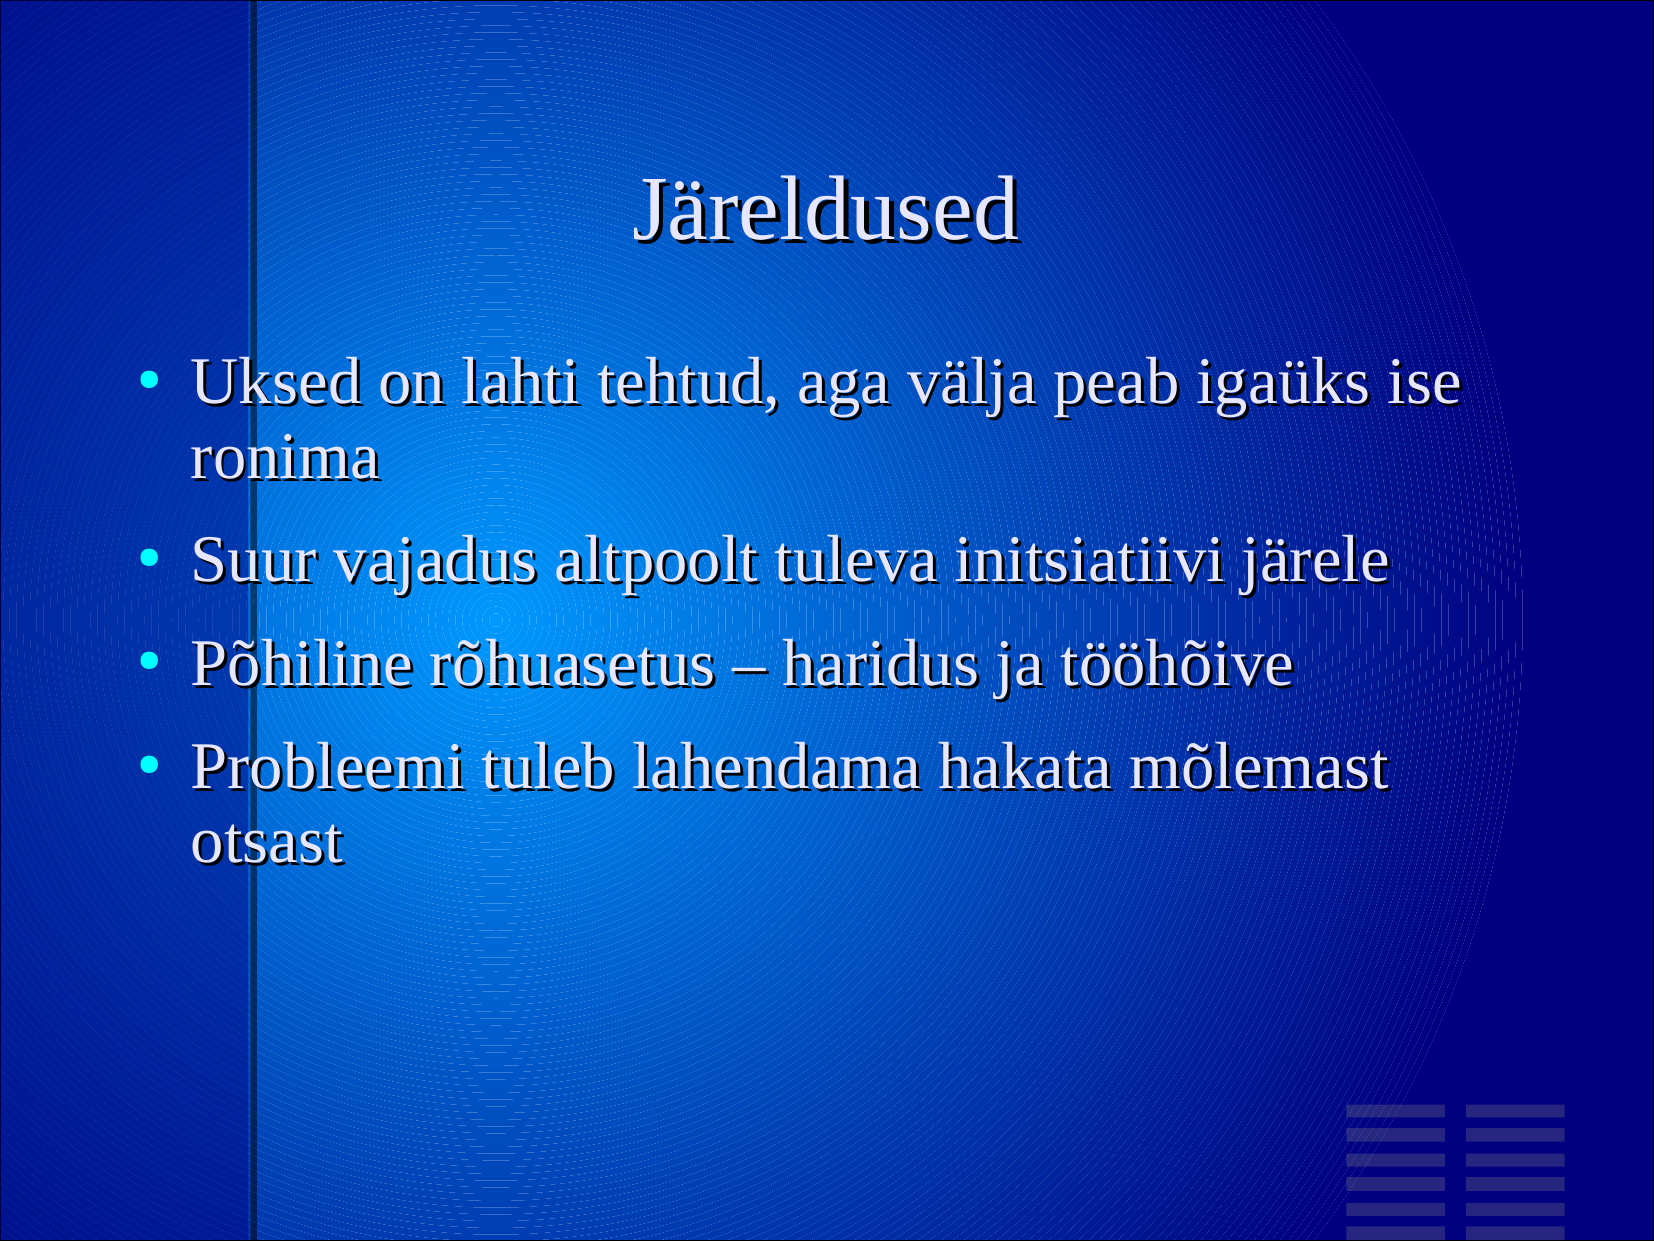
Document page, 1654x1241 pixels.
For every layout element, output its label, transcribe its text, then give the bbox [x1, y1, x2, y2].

list Uksed on lahti tehtud, aga välja peab igaüks ise ronima Suur vajadus altpoolt tuleva initsiatiivi järele Põhiline rõhuasetus – haridus ja tööhõive Probleemi tuleb lahendama hakata mõlemast otsast [119, 344, 1533, 1126]
title Järeldused [119, 104, 1533, 313]
